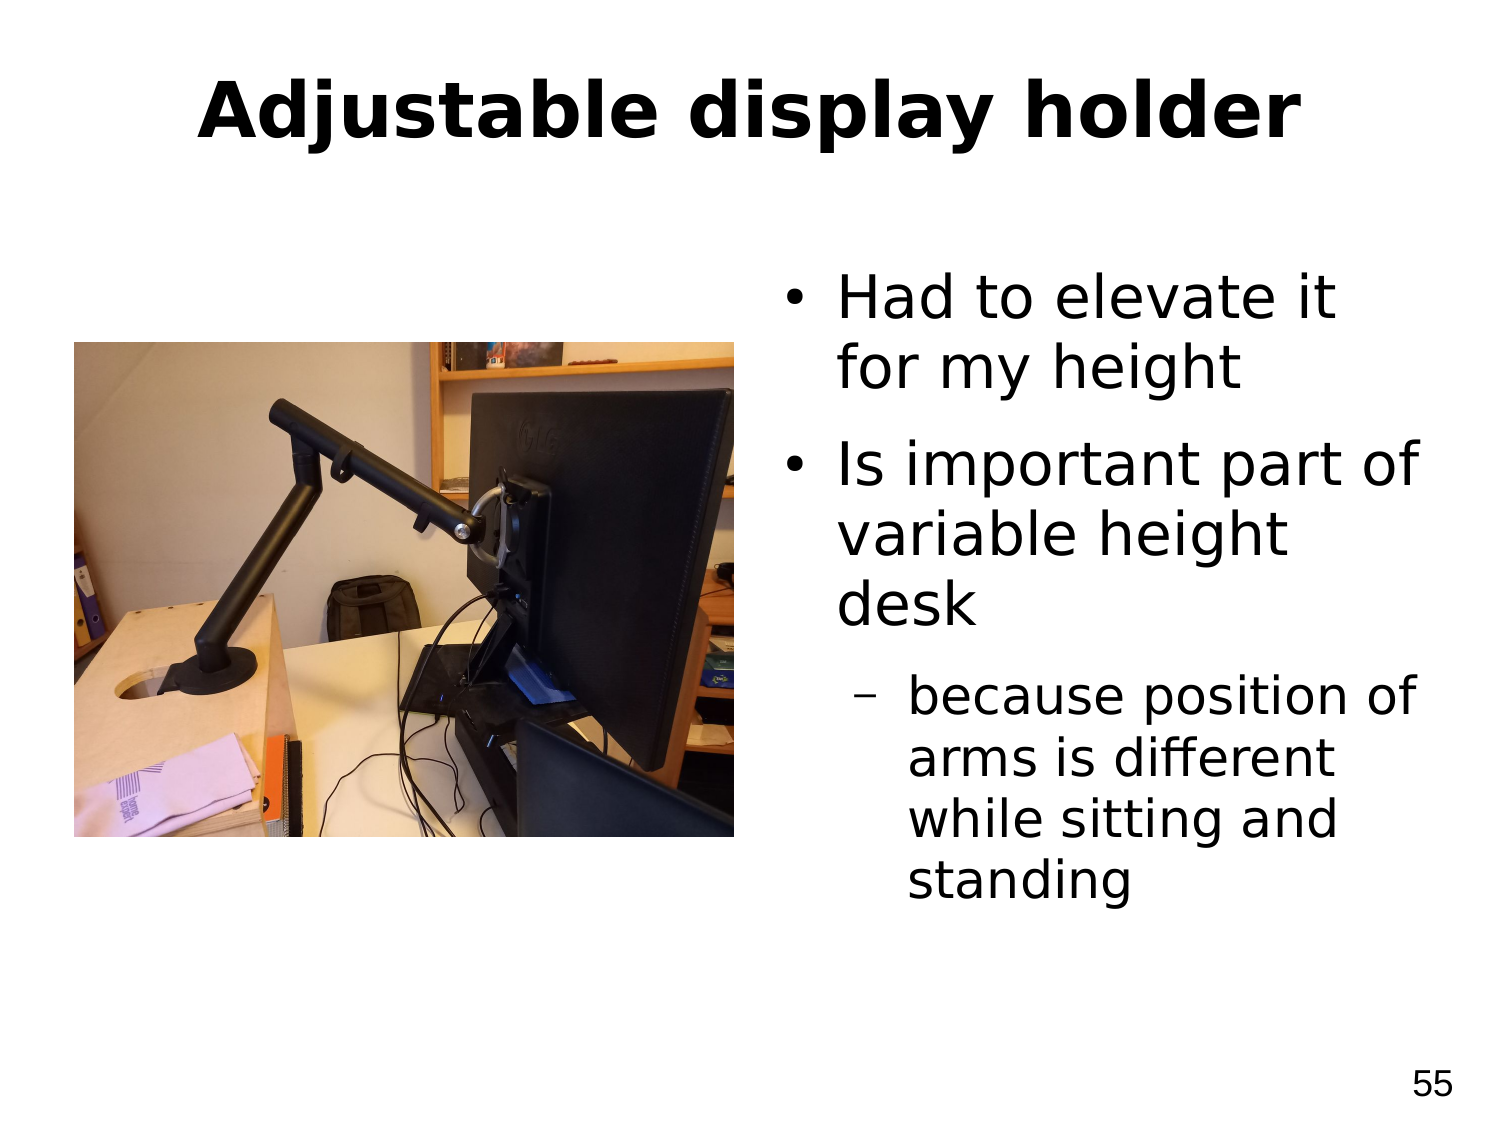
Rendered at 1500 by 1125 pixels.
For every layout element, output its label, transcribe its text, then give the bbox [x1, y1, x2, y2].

title Adjustable display holder [75, 44, 1425, 177]
picture [74, 342, 734, 837]
list Had to elevate it for my height Is important part of variable height desk because position of arms is different while sitting and standing [766, 263, 1426, 916]
